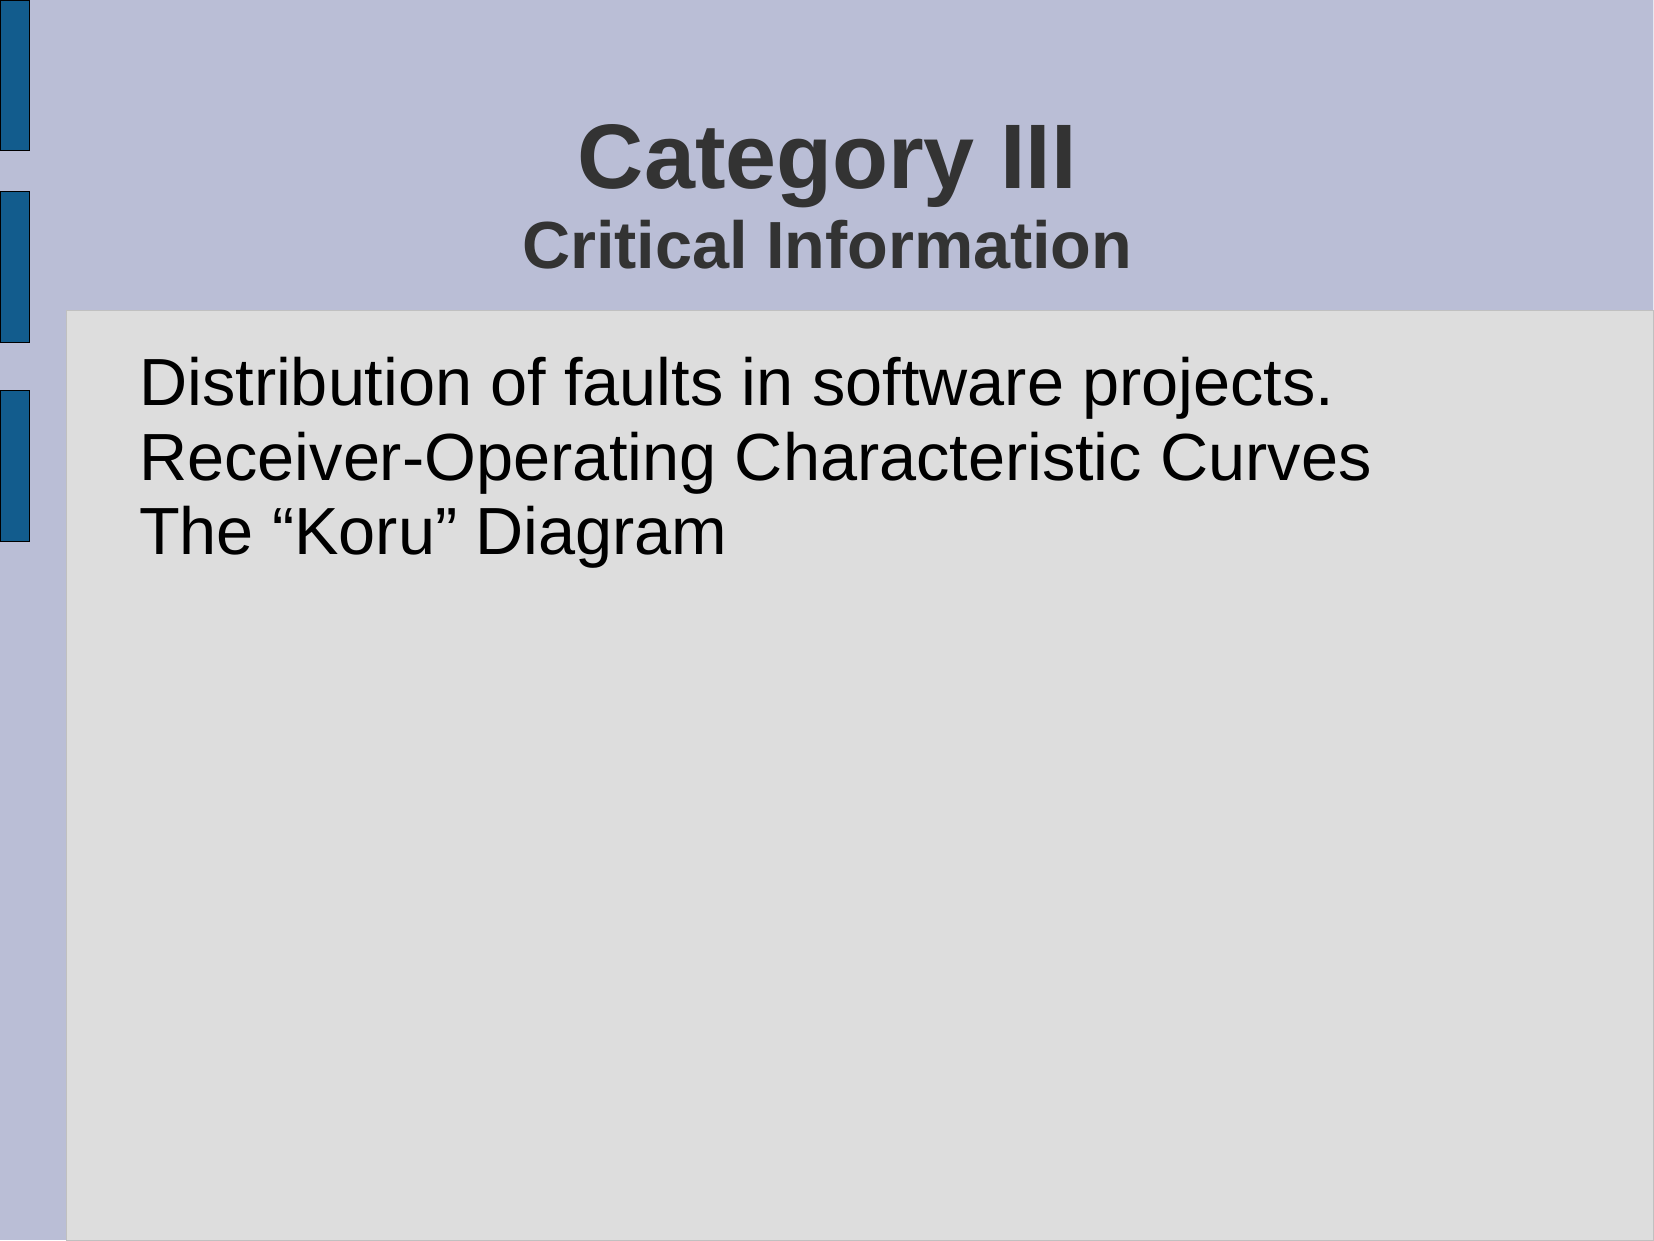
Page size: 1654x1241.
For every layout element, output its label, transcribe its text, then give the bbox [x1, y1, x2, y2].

list Distribution of faults in software projects. Receiver-Operating Characteristic Curves The “Koru” Diagram [121, 344, 1534, 1127]
title Category III Critical Information [121, 91, 1534, 299]
